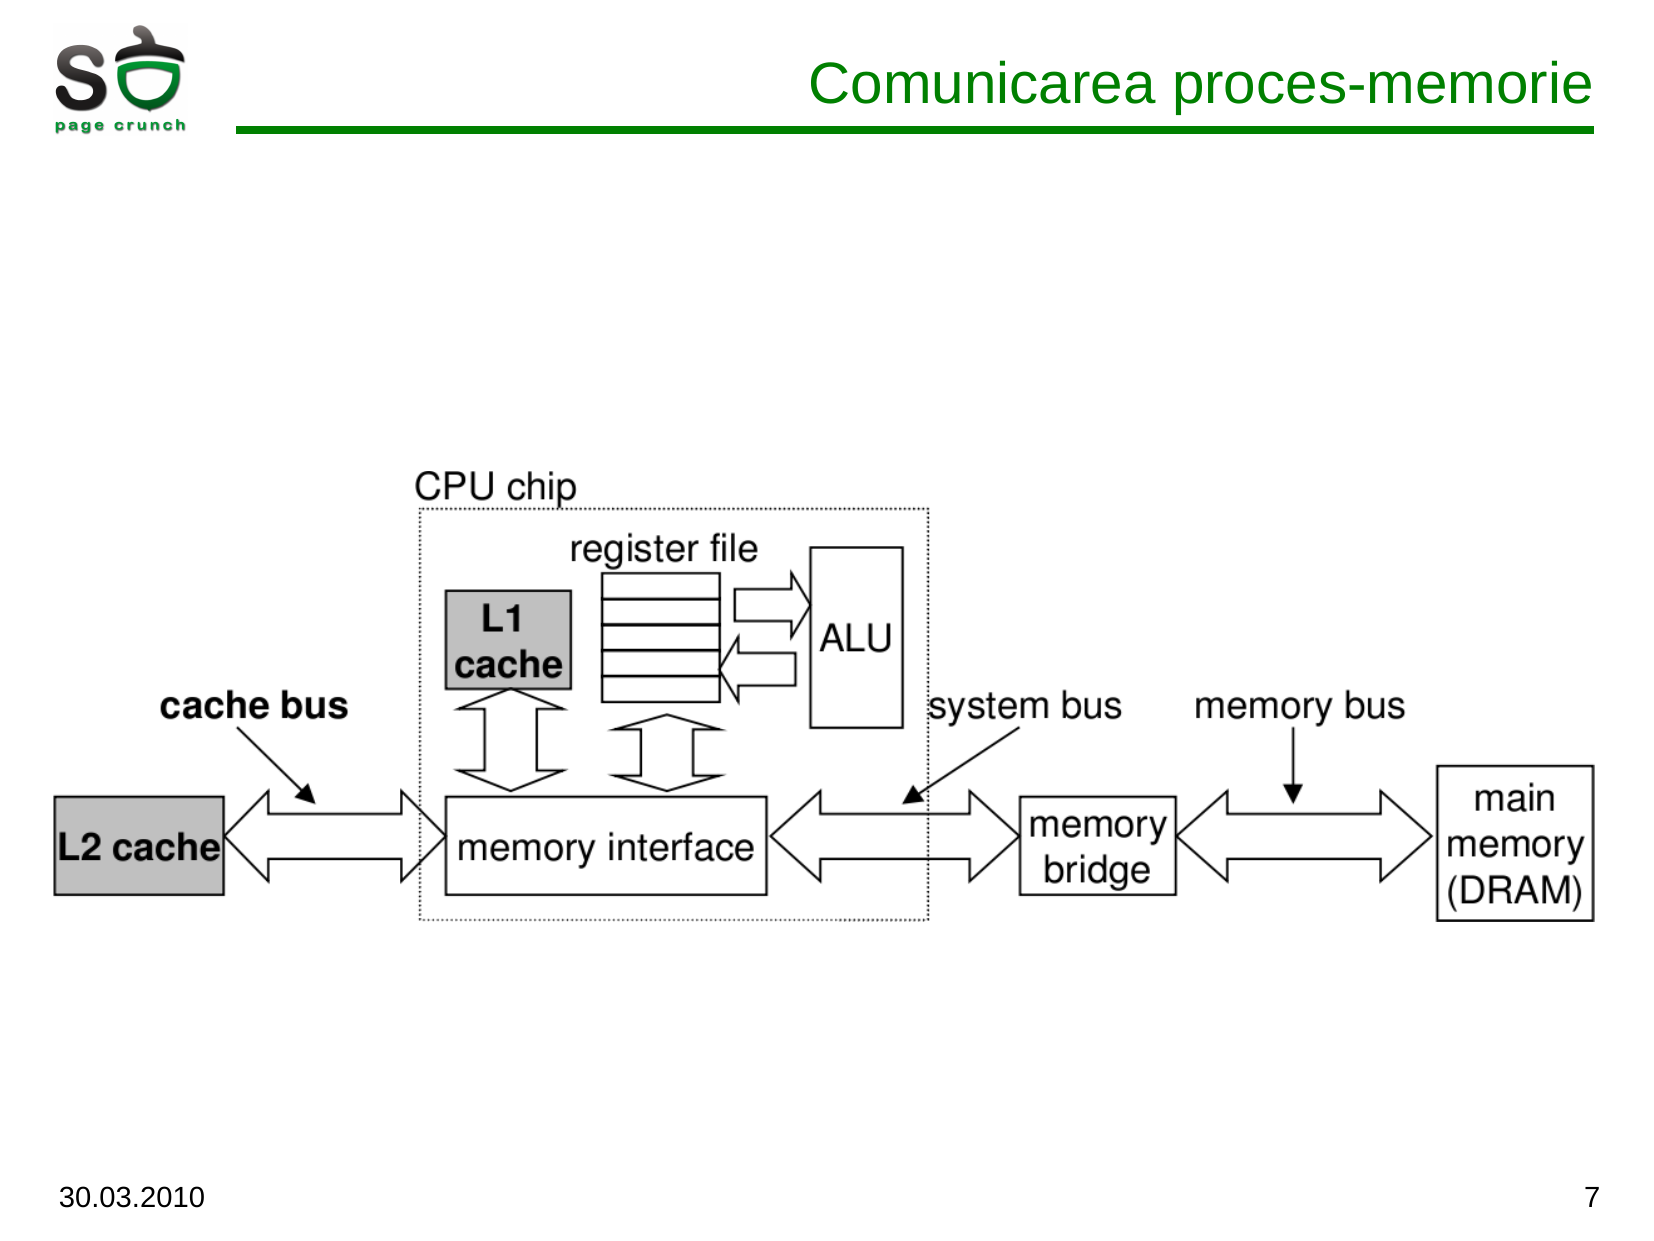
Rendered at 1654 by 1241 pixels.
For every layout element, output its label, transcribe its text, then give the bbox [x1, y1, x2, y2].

picture [53, 23, 188, 136]
title Comunicarea proces-memorie [236, 49, 1595, 119]
picture [53, 471, 1595, 922]
